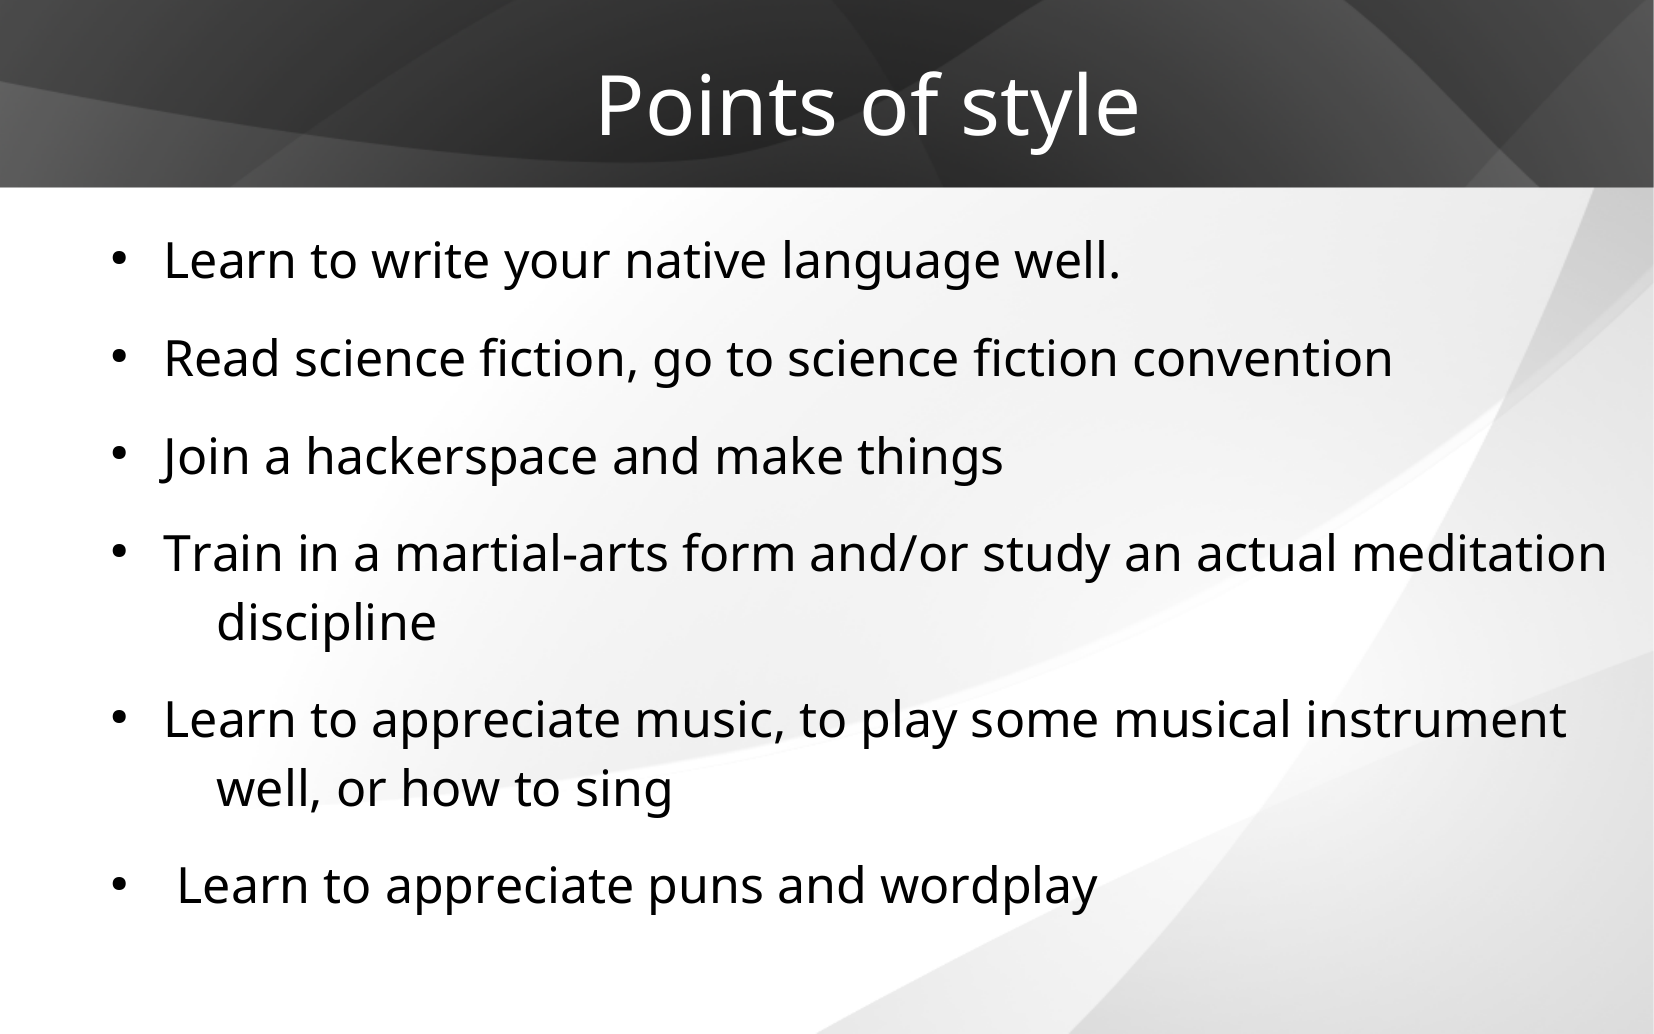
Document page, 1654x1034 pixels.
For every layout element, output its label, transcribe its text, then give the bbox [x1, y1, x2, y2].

picture [0, 0, 1654, 1034]
title Points of style [124, 0, 1613, 208]
list Learn to write your native language well. Read science fiction, go to science fiction convention Join a hackerspace and make things Train in a martial-arts form and/or study an actual meditation discipline Learn to appreciate music, to play some musical instrument well, or how to sing Learn to appreciate puns and wordplay [75, 225, 1613, 1013]
